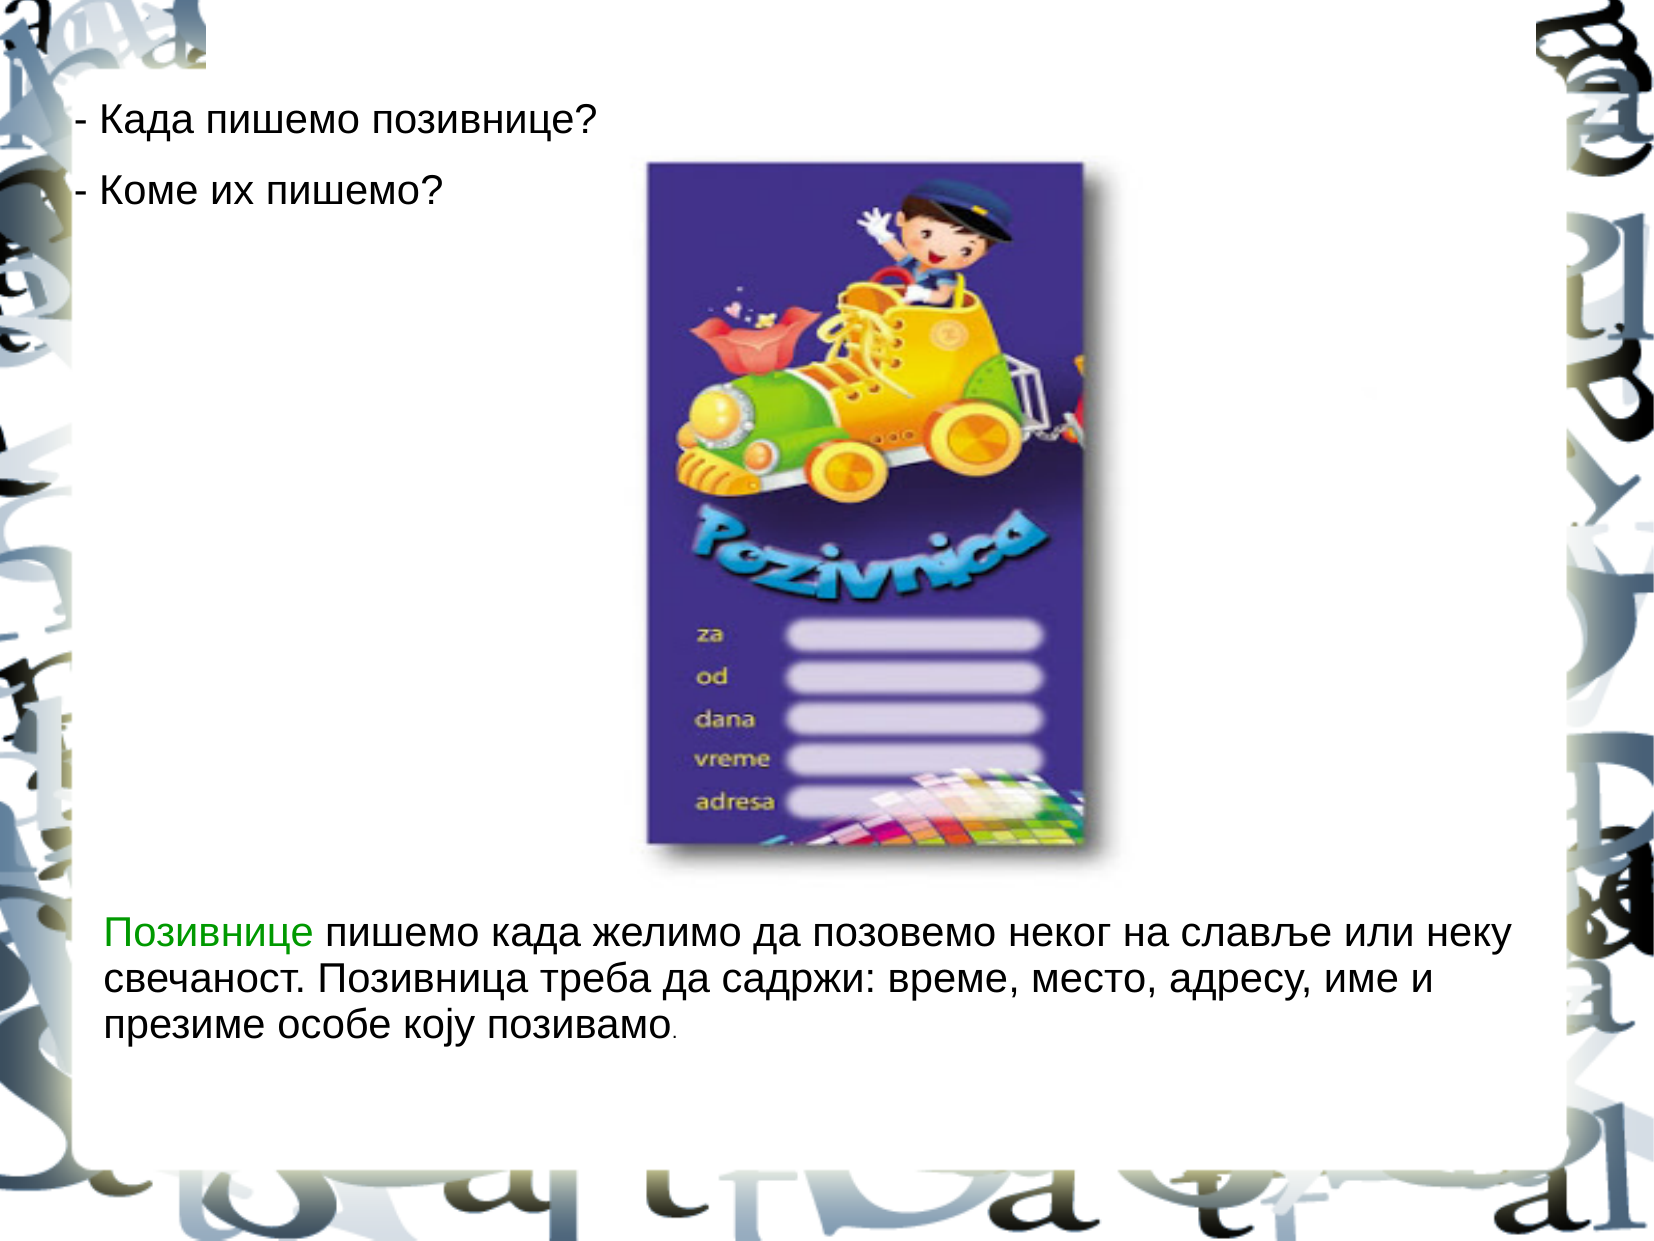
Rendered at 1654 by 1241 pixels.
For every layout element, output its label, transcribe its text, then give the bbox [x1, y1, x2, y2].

text_box - Када пишемо позивнице? - Коме их пишемо? [59, 88, 999, 318]
text_box Позивнице пишемо када желимо да позовемо неког на славље или неку свечаност. Позивница треба да садржи: време, место, адресу, име и презиме особе коју позивамо. [88, 900, 1536, 1152]
picture [0, 0, 1654, 1241]
